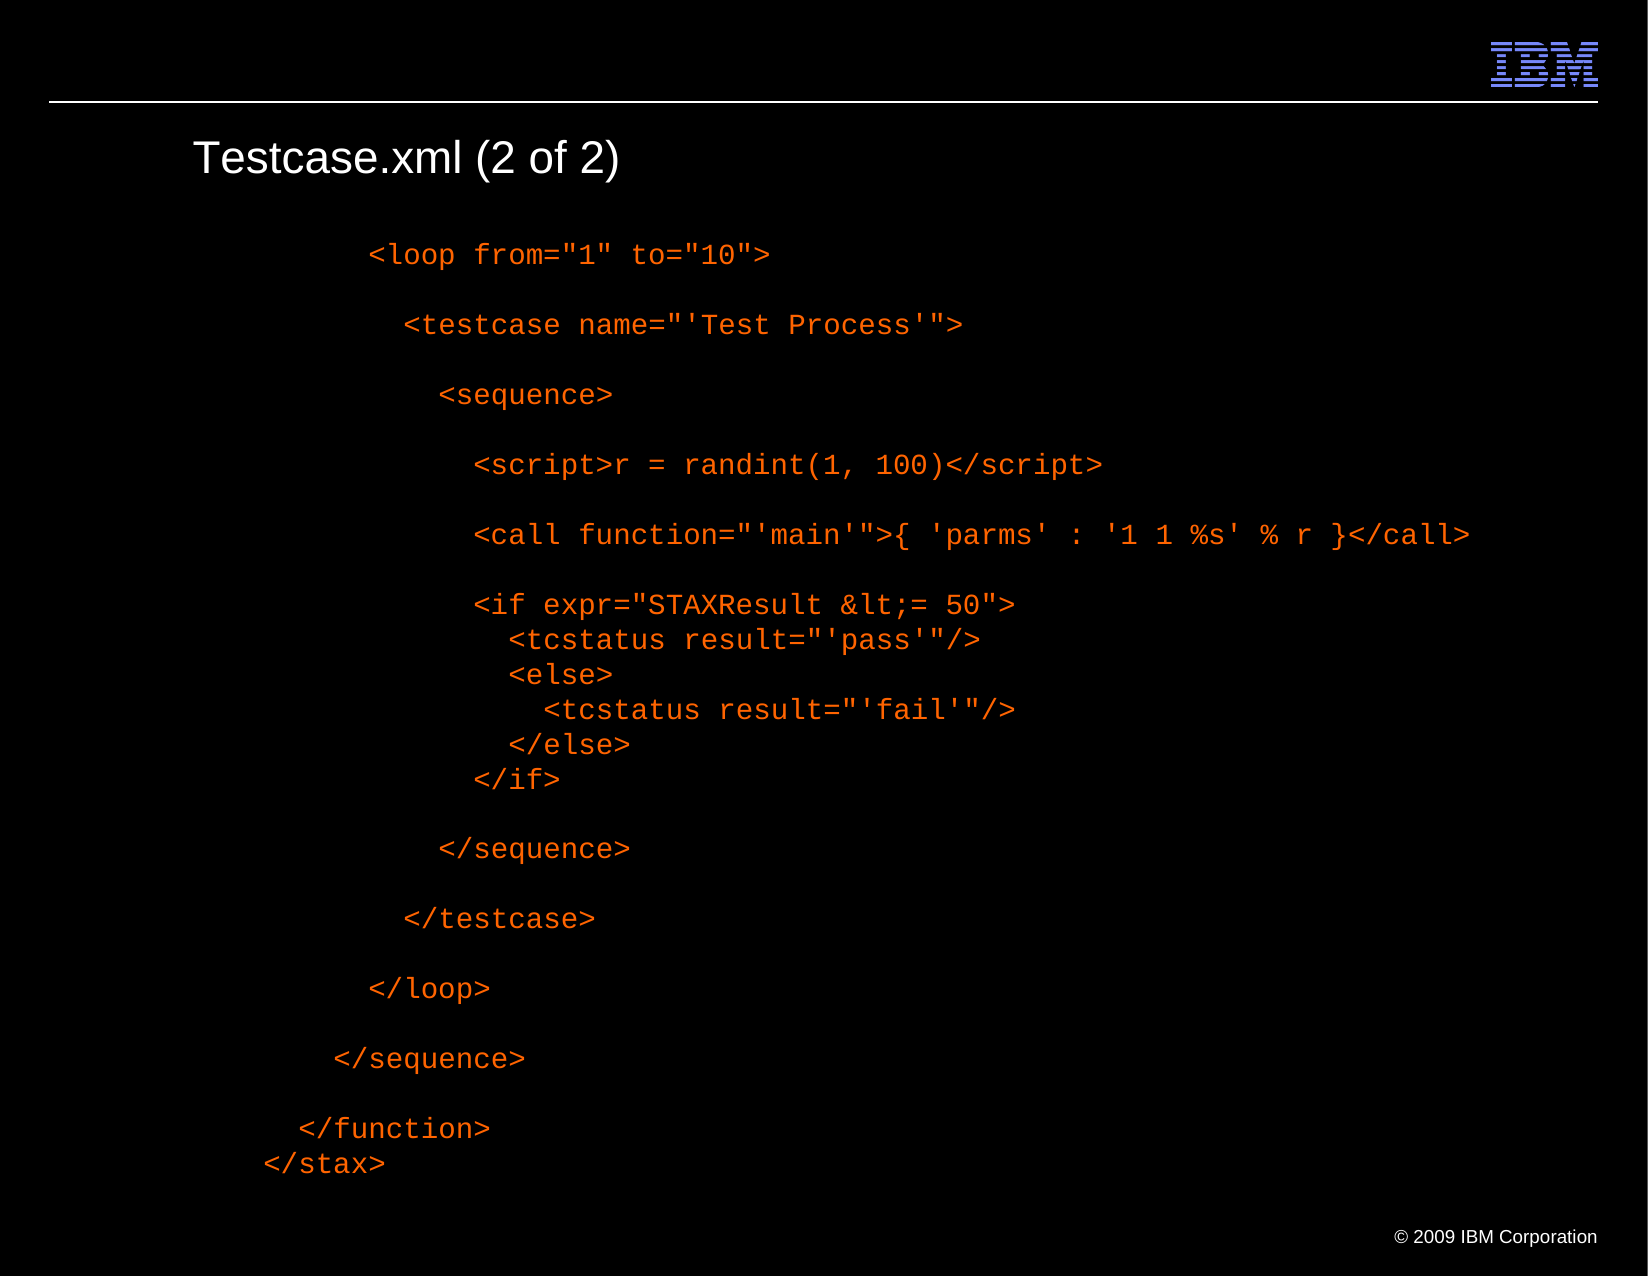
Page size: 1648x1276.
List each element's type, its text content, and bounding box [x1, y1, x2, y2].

text_box <loop from="1" to="10"> <testcase name="'Test Process'"> <sequence> <script>r = randint(1, 100)</script> <call function="'main'">{ 'parms' : '1 1 %s' % r }</call> <if expr="STAXResult &lt;= 50"> <tcstatus result="'pass'"/> <else> <tcstatus result="'fail'"/> </else> </if> </sequence> </testcase> </loop> </sequence> </function> </stax> [248, 227, 1648, 1258]
title Testcase.xml (2 of 2) [175, 125, 1648, 219]
picture [1491, 42, 1598, 87]
